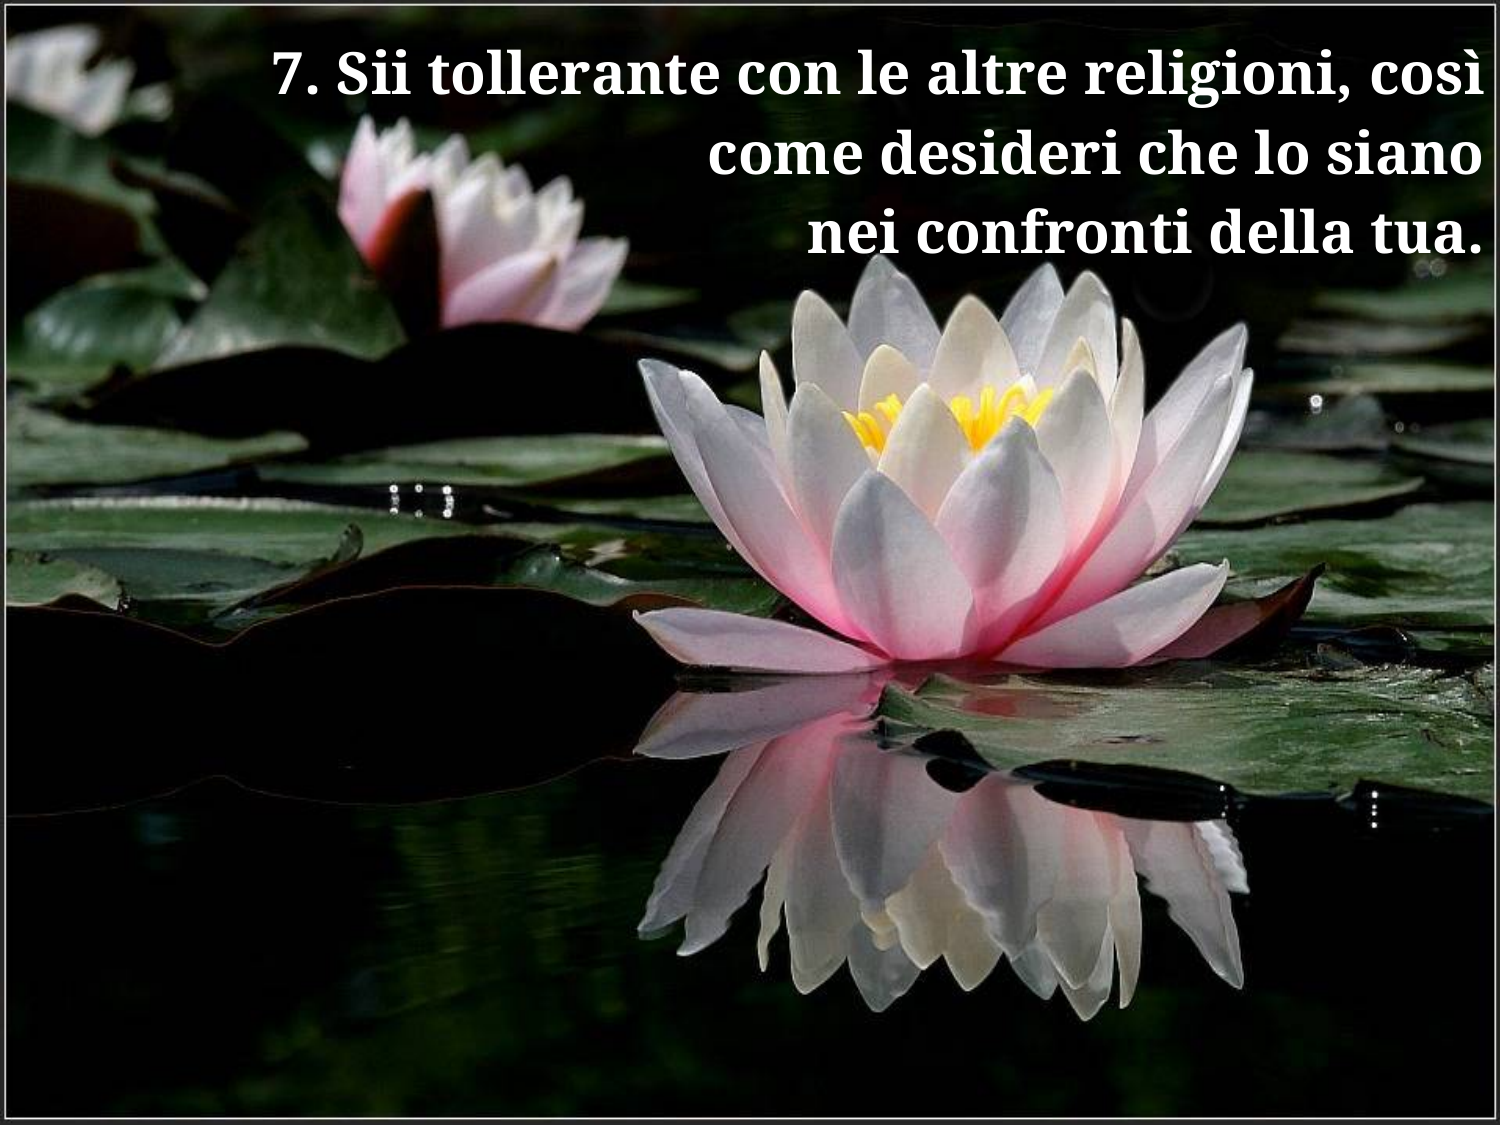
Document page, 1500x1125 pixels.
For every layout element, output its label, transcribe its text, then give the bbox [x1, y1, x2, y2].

text_box 7. Sii tollerante con le altre religioni, così come desideri che lo siano nei confronti della tua. [236, 24, 1500, 279]
picture [0, 0, 1500, 1125]
